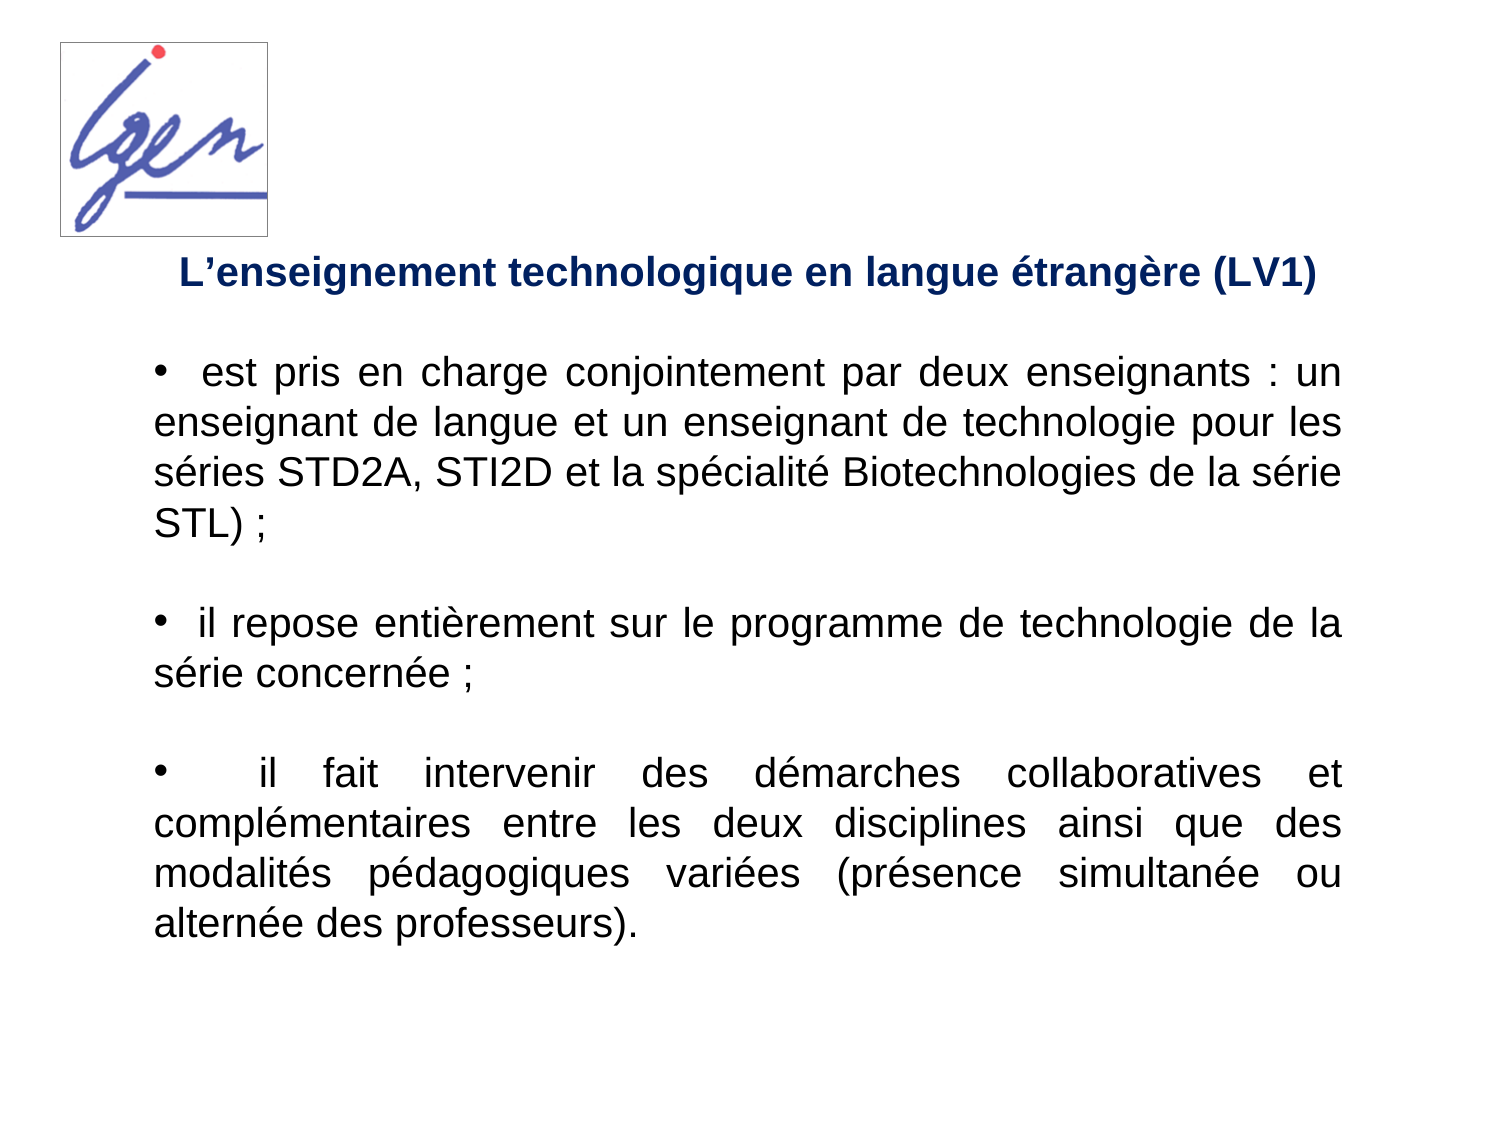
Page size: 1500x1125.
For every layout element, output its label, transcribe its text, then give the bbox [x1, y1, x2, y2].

text_box L’enseignement technologique en langue étrangère (LV1) est pris en charge conjointement par deux enseignants : un enseignant de langue et un enseignant de technologie pour les séries STD2A, STI2D et la spécialité Biotechnologies de la série STL) ; il repose entièrement sur le programme de technologie de la série concernée ; il fait intervenir des démarches collaboratives et complémentaires entre les deux disciplines ainsi que des modalités pédagogiques variées (présence simultanée ou alternée des professeurs). [138, 237, 1358, 1004]
picture [60, 42, 268, 237]
